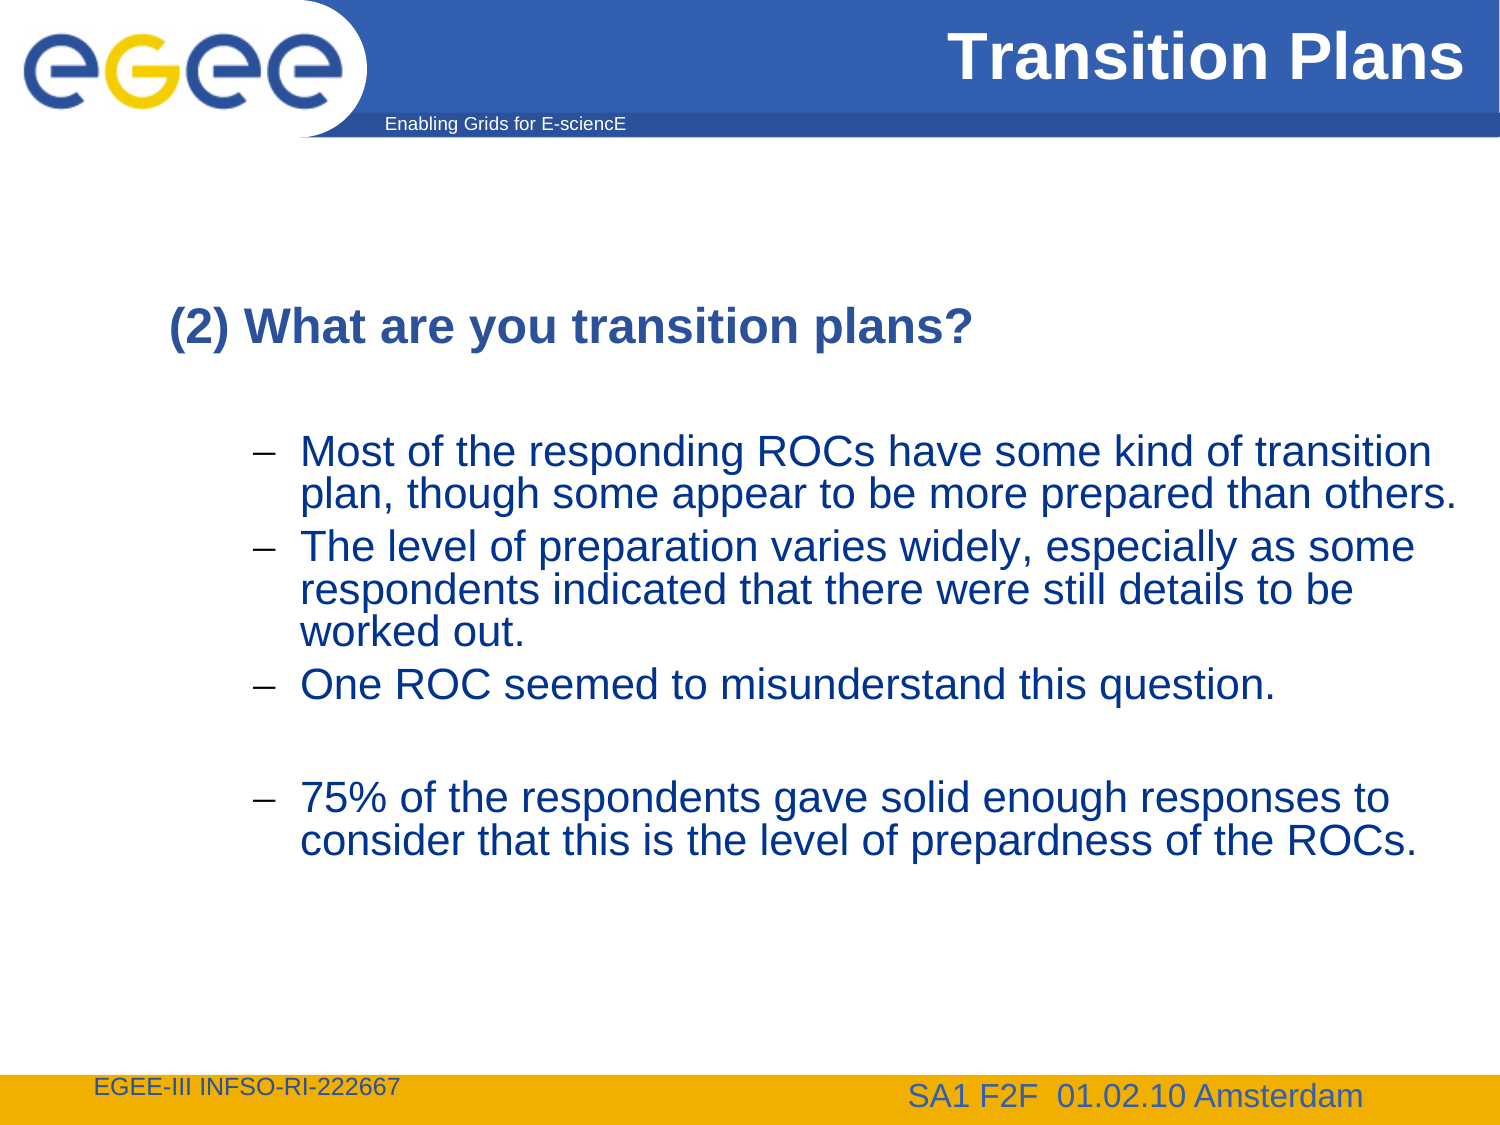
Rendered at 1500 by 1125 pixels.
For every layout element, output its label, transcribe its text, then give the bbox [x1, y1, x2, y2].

picture [18, 30, 349, 112]
title Transition Plans [369, 0, 1467, 129]
list (2) What are you transition plans? Most of the responding ROCs have some kind of transition plan, though some appear to be more prepared than others. The level of preparation varies widely, especially as some respondents indicated that there were still details to be worked out. One ROC seemed to misunderstand this question. 75% of the respondents gave solid enough responses to consider that this is the level of prepardness of the ROCs. [56, 304, 1463, 1033]
